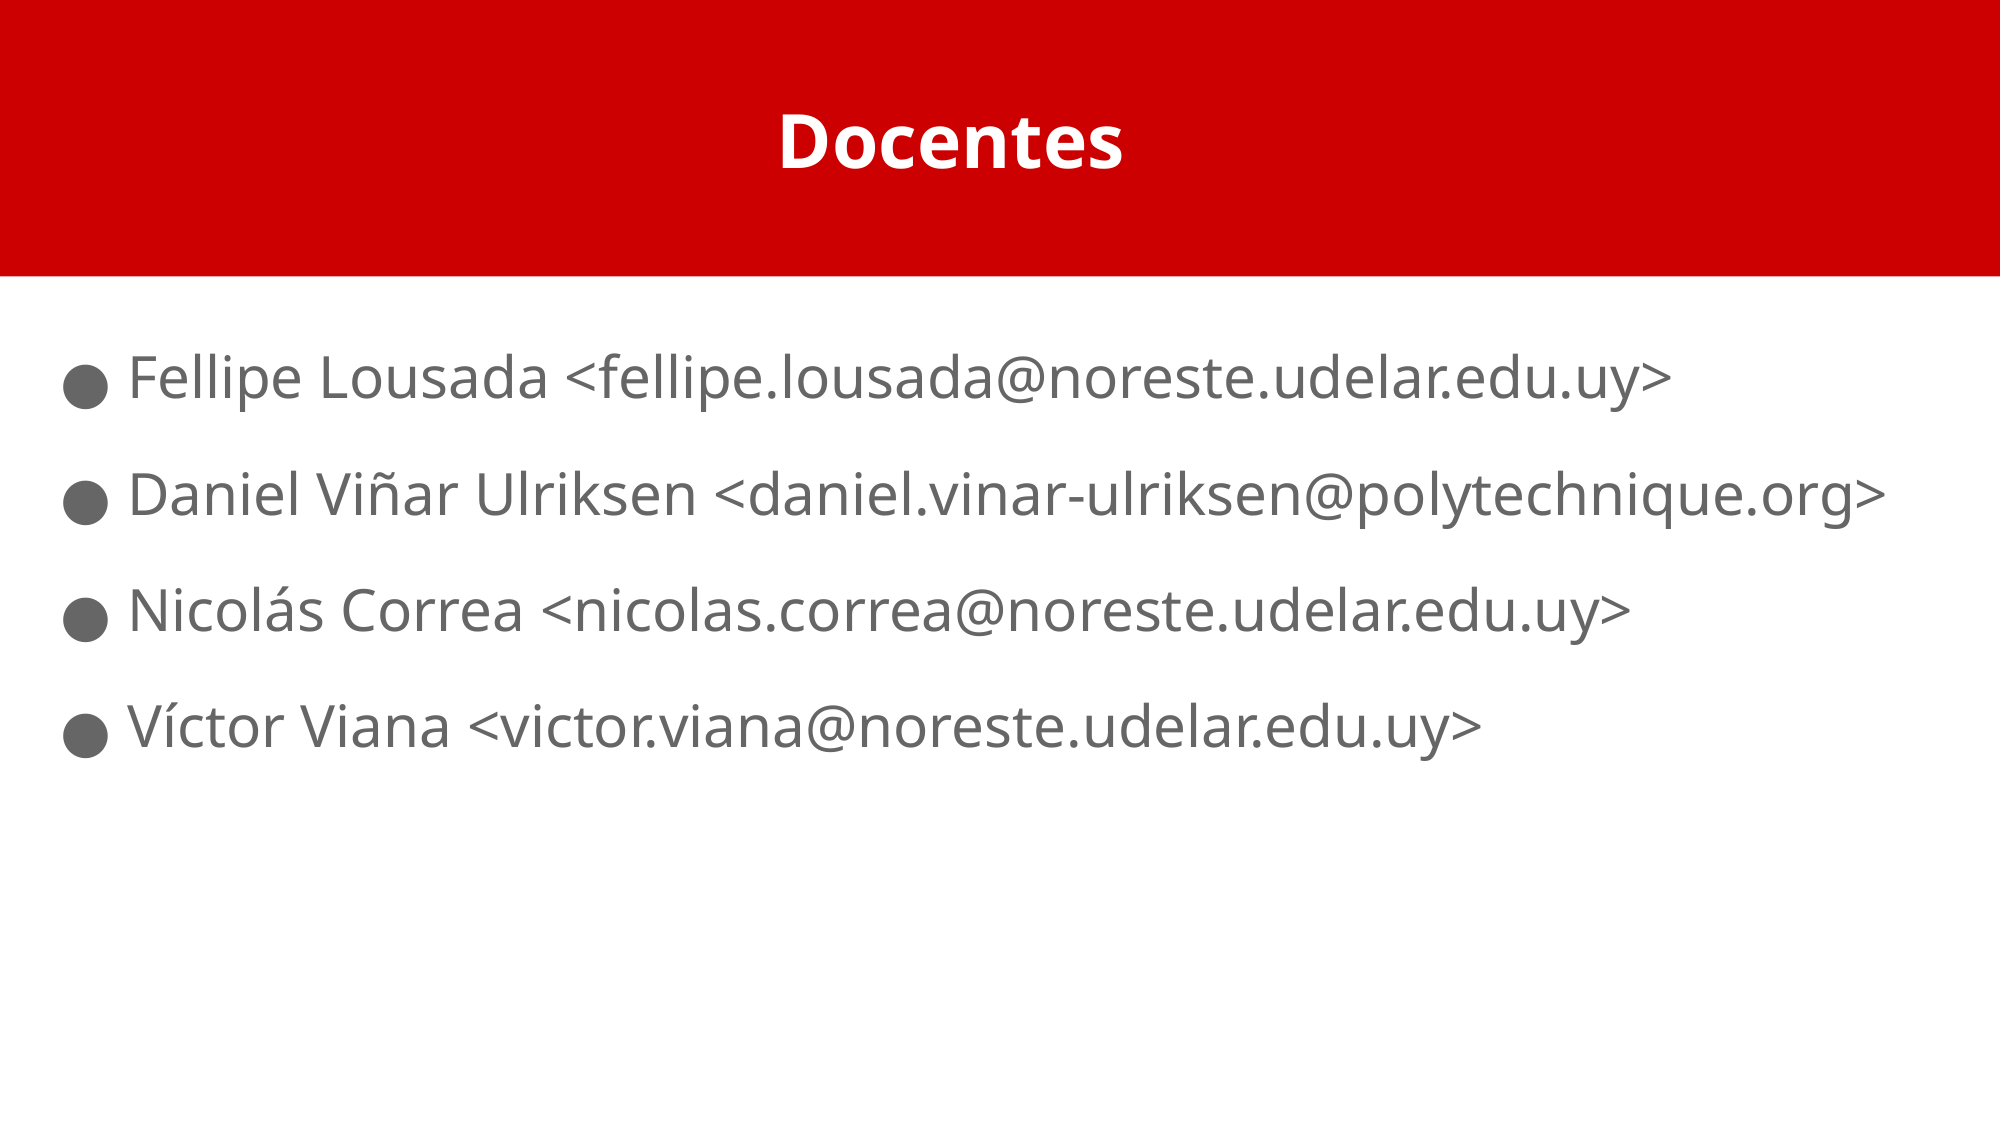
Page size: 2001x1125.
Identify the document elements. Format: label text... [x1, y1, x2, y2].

text_box [0, 0, 2000, 277]
text_box Fellipe Lousada <fellipe.lousada@noreste.udelar.edu.uy> Daniel Viñar Ulriksen <daniel.vinar-ulriksen@polytechnique.org> Nicolás Correa <nicolas.correa@noreste.udelar.edu.uy> Víctor Viana <victor.viana@noreste.udelar.edu.uy> [37, 321, 1920, 958]
title Docentes [169, 35, 1732, 254]
